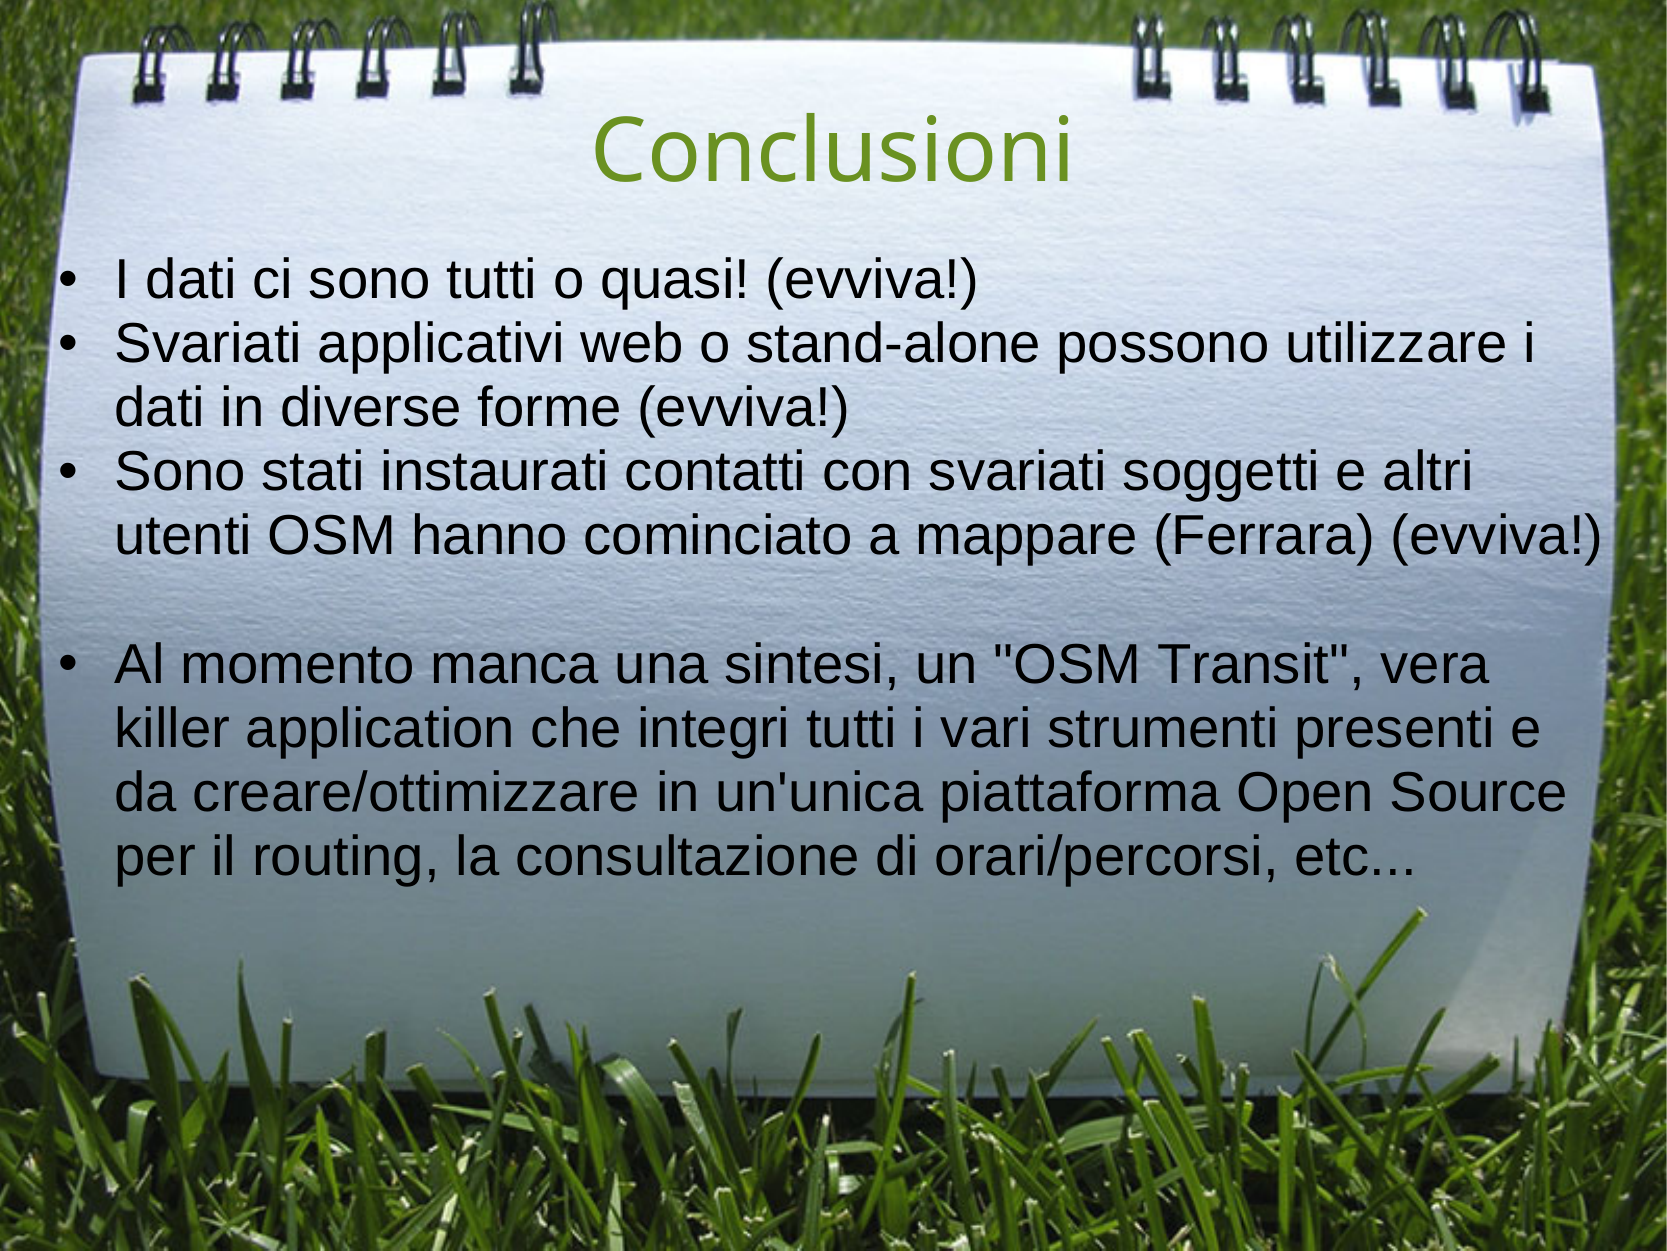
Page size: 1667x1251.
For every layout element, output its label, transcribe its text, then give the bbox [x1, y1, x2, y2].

list I dati ci sono tutti o quasi! (evviva!) Svariati applicativi web o stand-alone possono utilizzare i dati in diverse forme (evviva!) Sono stati instaurati contatti con svariati soggetti e altri utenti OSM hanno cominciato a mappare (Ferrara) (evviva!) Al momento manca una sintesi, un "OSM Transit", vera killer application che integri tutti i vari strumenti presenti e da creare/ottimizzare in un'unica piattaforma Open Source per il routing, la consultazione di orari/percorsi, etc... [39, 183, 1617, 1162]
title Conclusioni [40, 99, 1627, 251]
picture [0, 0, 1667, 1251]
